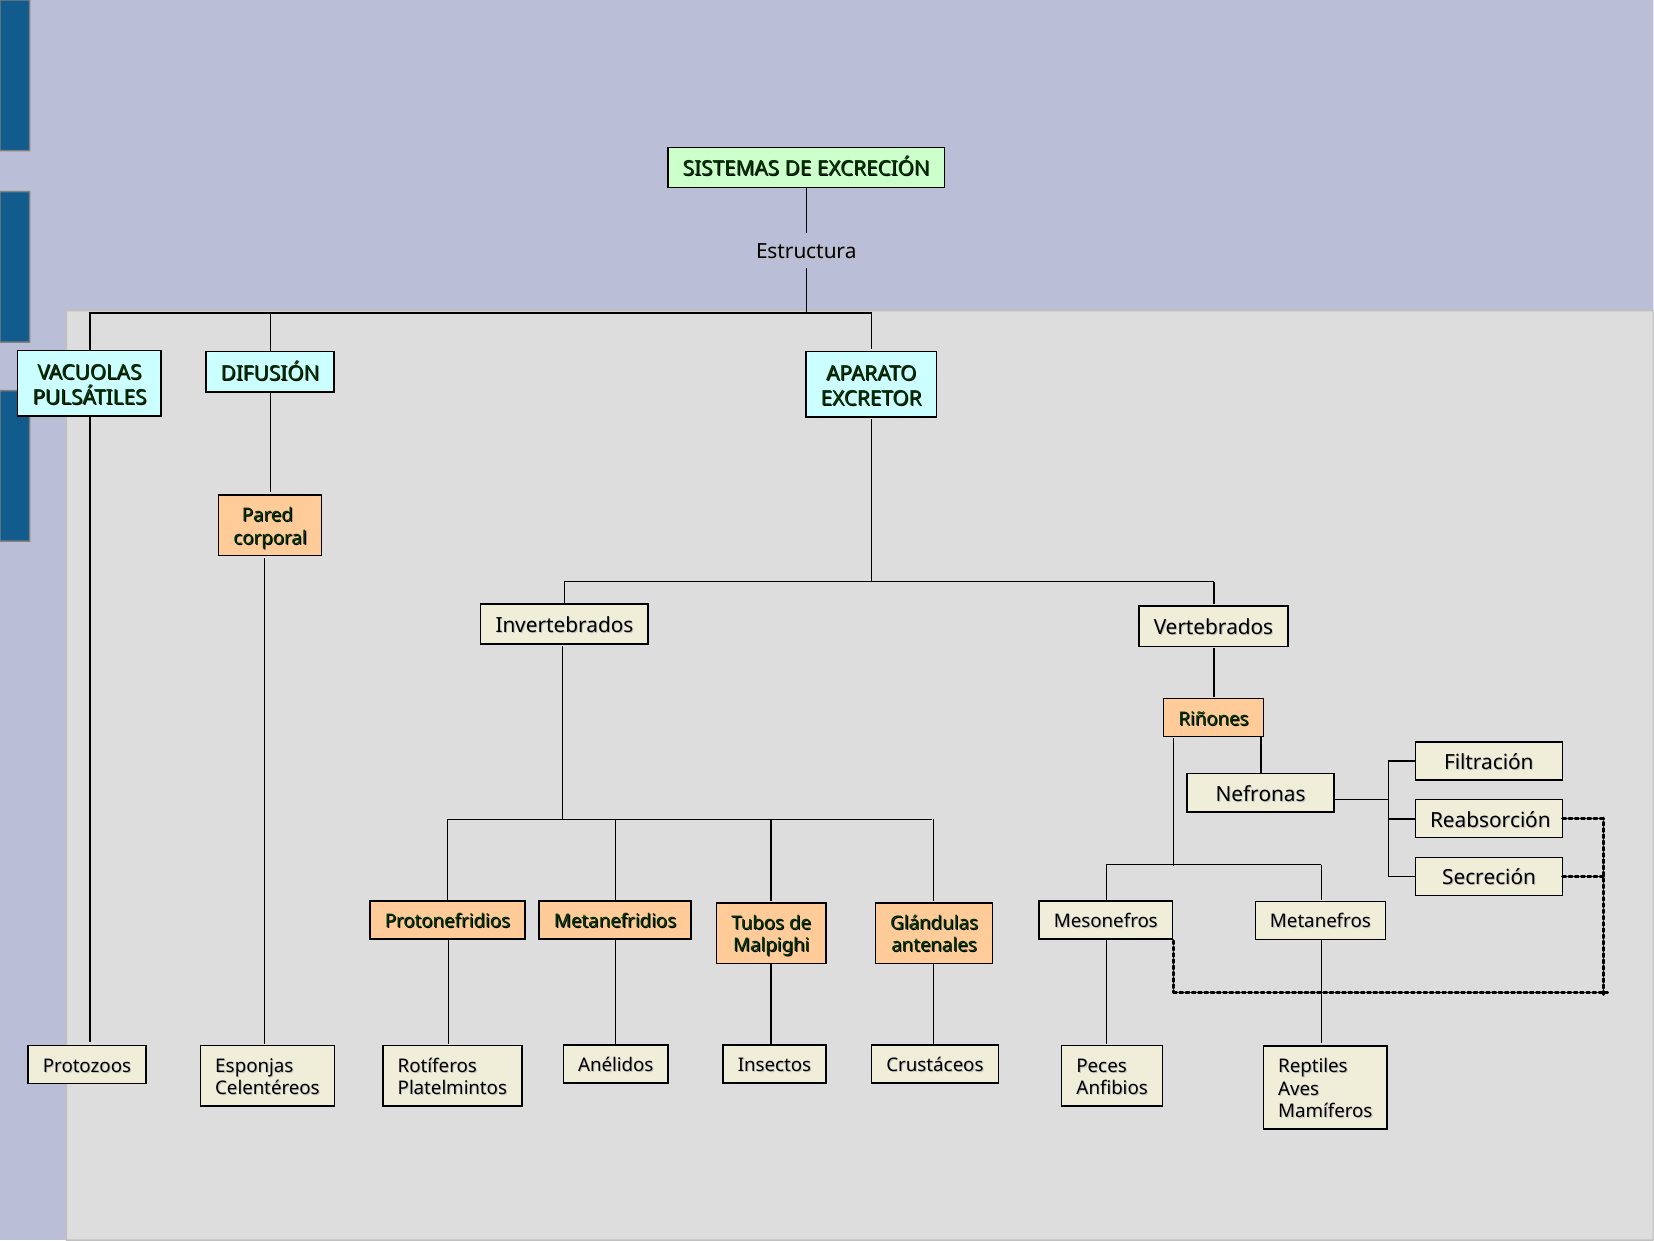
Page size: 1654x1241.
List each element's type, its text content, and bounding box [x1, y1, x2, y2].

text_box Anélidos [563, 1045, 669, 1084]
text_box Metanefros [1255, 901, 1386, 940]
text_box Peces Anfibios [1061, 1045, 1163, 1106]
text_box Crustáceos [871, 1045, 999, 1084]
text_box APARATO EXCRETOR [805, 351, 937, 417]
text_box VACUOLAS PULSÁTILES [17, 350, 162, 416]
text_box Mesonefros [1039, 901, 1173, 940]
text_box Protonefridios [369, 901, 525, 940]
text_box Protozoos [28, 1045, 146, 1084]
text_box Filtración [1415, 741, 1563, 780]
text_box Reabsorción [1415, 799, 1563, 838]
text_box Vertebrados [1138, 606, 1289, 647]
text_box Rotíferos Platelmintos [382, 1045, 522, 1106]
text_box Secreción [1415, 857, 1563, 896]
text_box Pared corporal [218, 495, 322, 556]
text_box Reptiles Aves Mamíferos [1263, 1046, 1388, 1130]
text_box Riñones [1163, 698, 1264, 737]
text_box SISTEMAS DE EXCRECIÓN [667, 147, 945, 188]
text_box Estructura [741, 229, 872, 271]
text_box Invertebrados [480, 603, 649, 645]
text_box Esponjas Celentéreos [200, 1045, 335, 1106]
text_box Nefronas [1186, 773, 1335, 812]
text_box Insectos [723, 1045, 827, 1084]
text_box Metanefridios [539, 901, 691, 940]
text_box Glándulas antenales [875, 902, 993, 964]
text_box DIFUSIÓN [205, 351, 335, 392]
text_box Tubos de Malpighi [716, 902, 826, 964]
